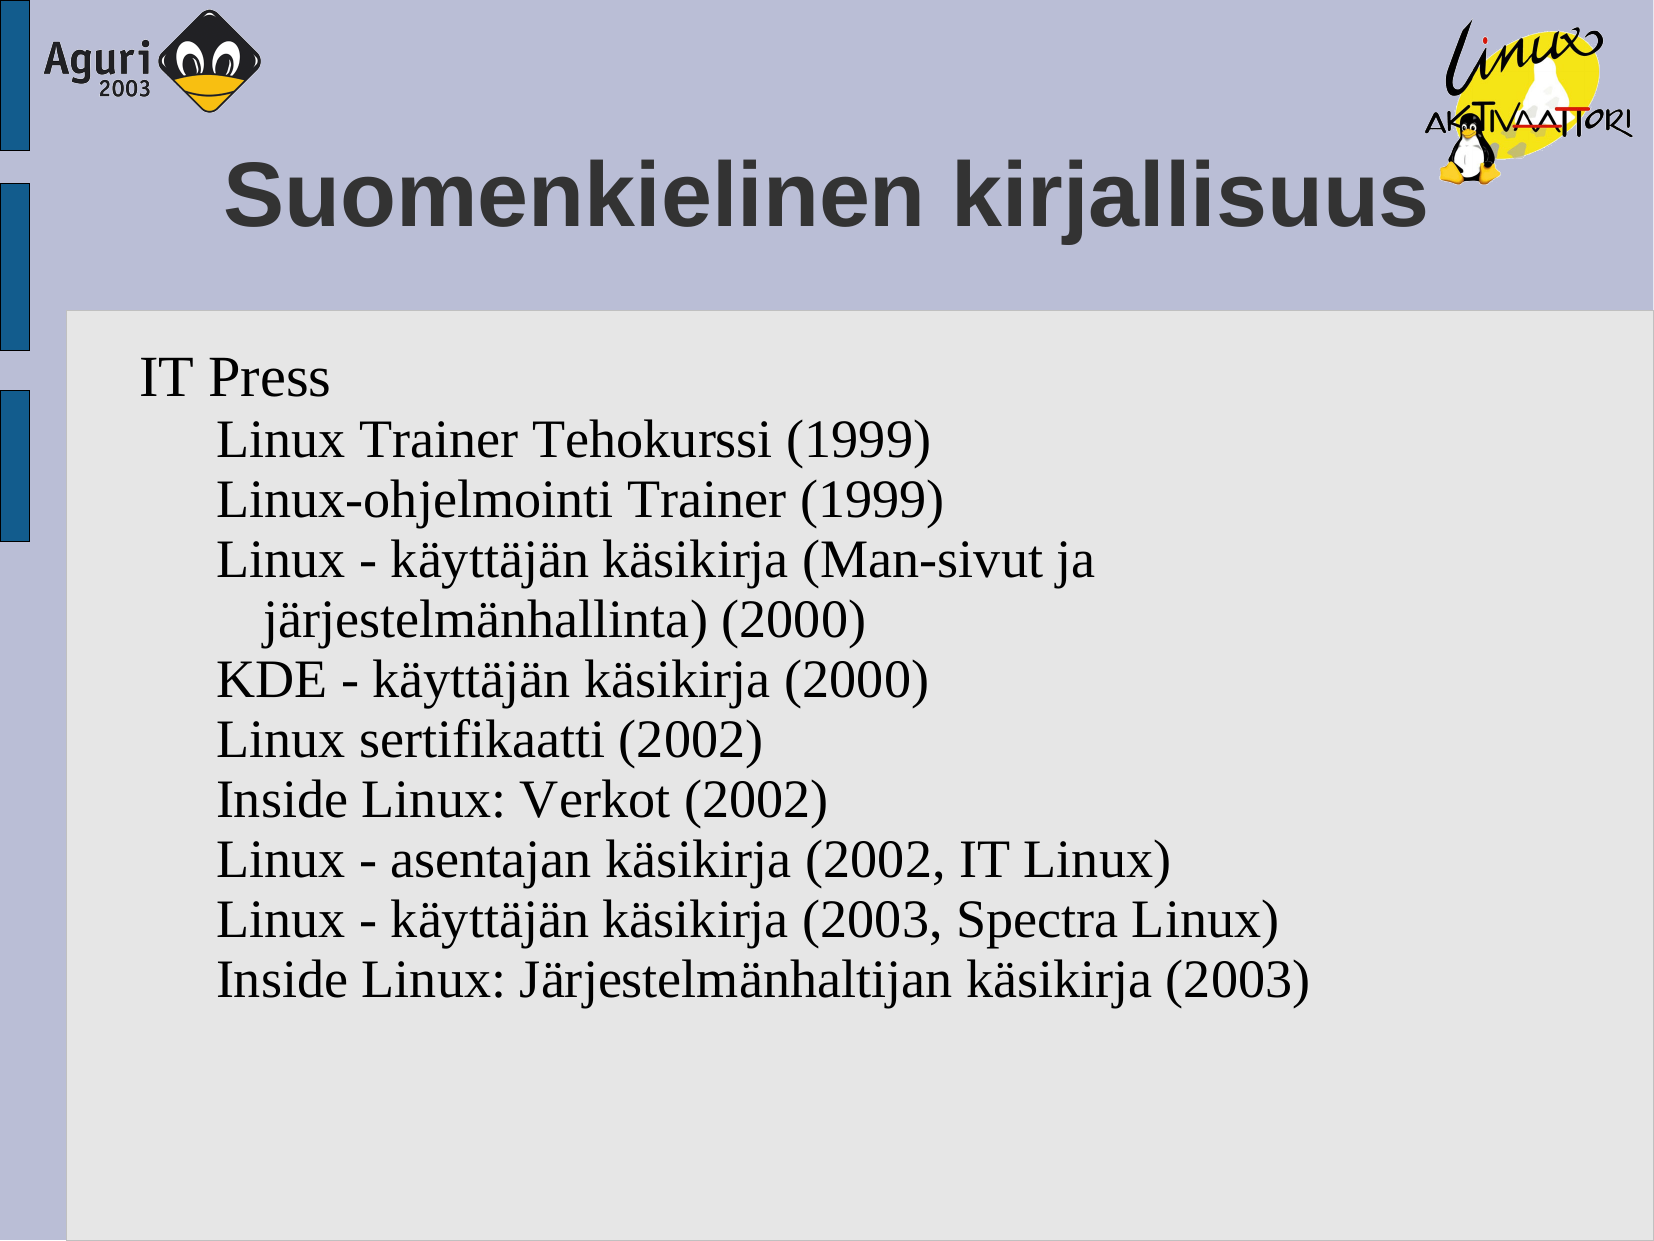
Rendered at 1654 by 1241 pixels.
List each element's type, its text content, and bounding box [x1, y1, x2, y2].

picture [1417, 12, 1640, 190]
list IT Press Linux Trainer Tehokurssi (1999) Linux-ohjelmointi Trainer (1999) Linux - käyttäjän käsikirja (Man-sivut ja järjestelmänhallinta) (2000) KDE - käyttäjän käsikirja (2000) Linux sertifikaatti (2002) Inside Linux: Verkot (2002) Linux - asentajan käsikirja (2002, IT Linux) Linux - käyttäjän käsikirja (2003, Spectra Linux) Inside Linux: Järjestelmänhaltijan käsikirja (2003) [121, 344, 1534, 1241]
picture [39, 9, 265, 113]
title Suomenkielinen kirjallisuus [121, 91, 1534, 299]
